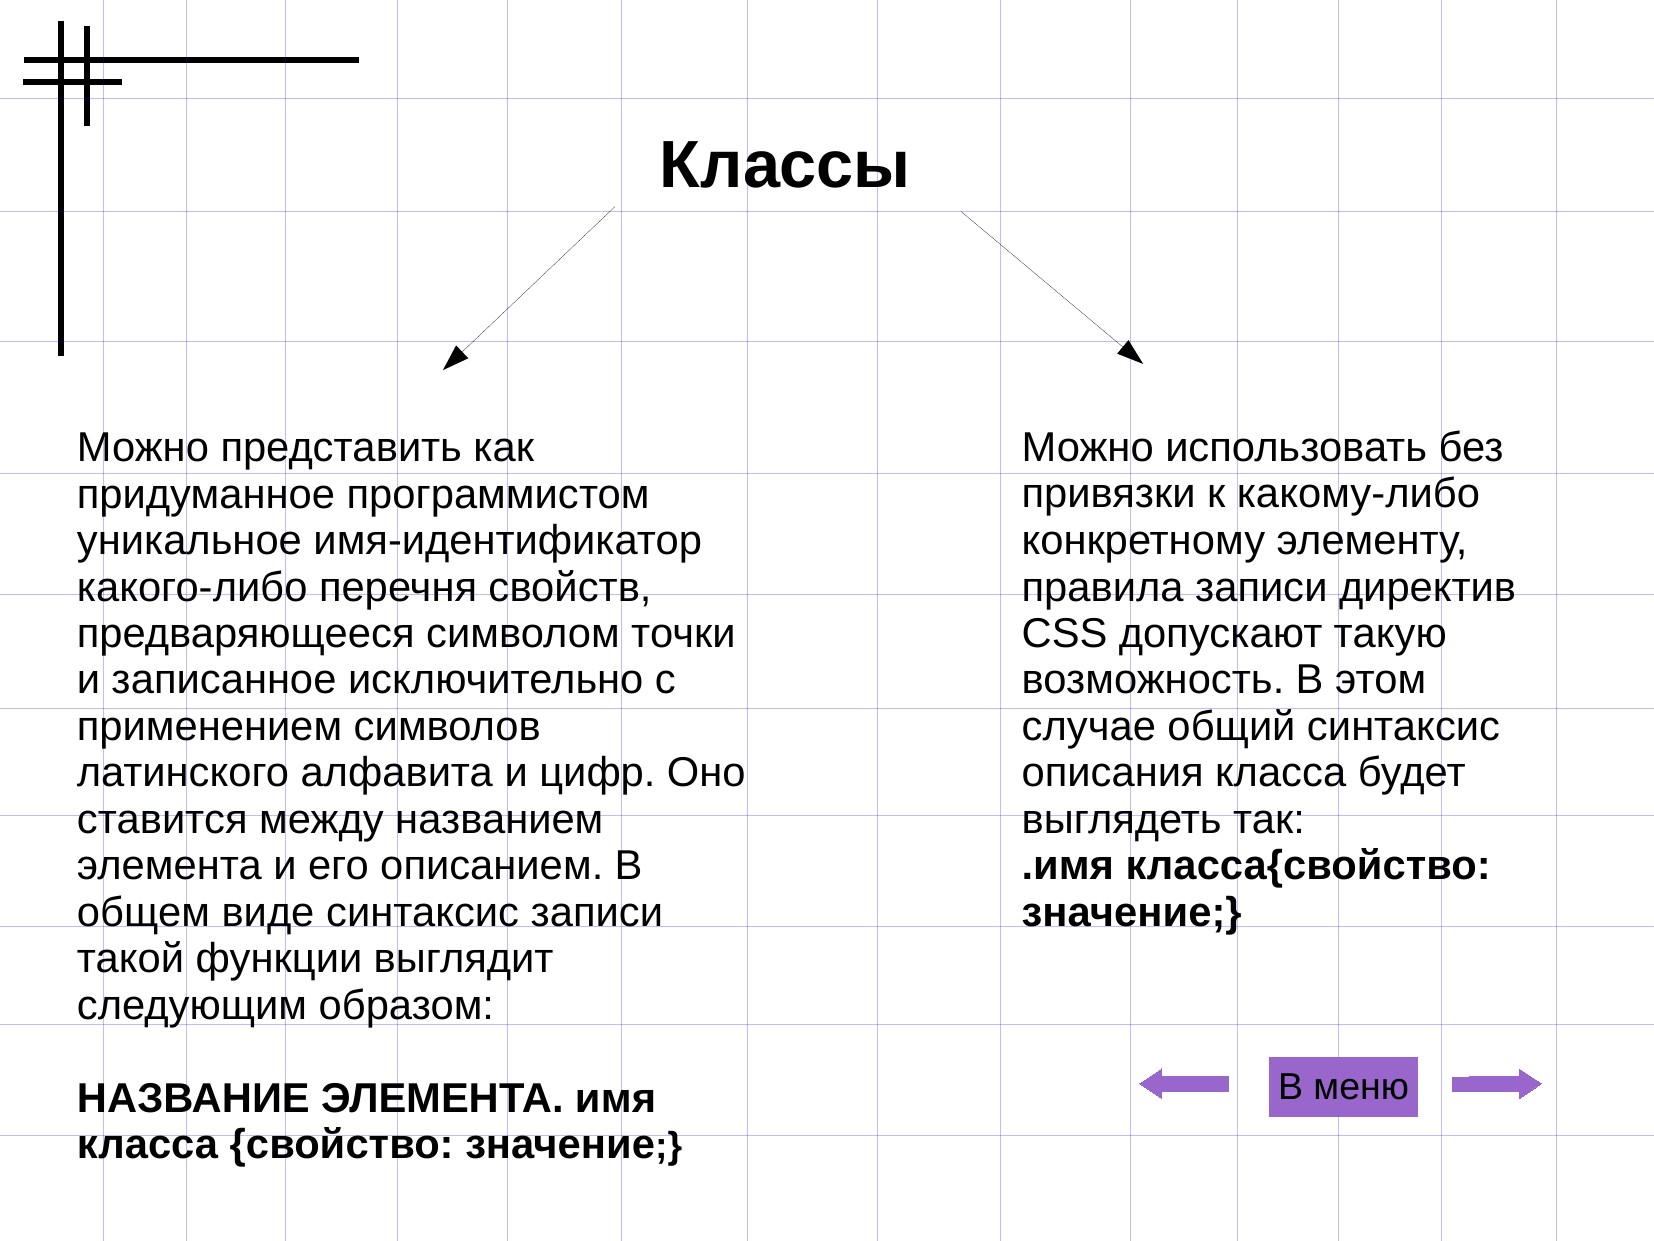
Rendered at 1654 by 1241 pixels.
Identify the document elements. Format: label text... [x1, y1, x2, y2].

text_box В меню [1269, 1057, 1418, 1117]
text_box Можно представить как придуманное программистом уникальное имя-идентификатор какого-либо перечня свойств, предваряющееся символом точки и записанное исключительно с применением символов латинского алфавита и цифр. Оно ставится между названием элемента и его описанием. В общем виде синтаксис записи такой функции выглядит следующим образом: НАЗВАНИЕ ЭЛЕМЕНТА. имя класса {свойство: значение;} [59, 413, 768, 1185]
text_box Классы [608, 126, 963, 202]
text_box [1452, 1069, 1542, 1099]
text_box [1139, 1068, 1229, 1099]
text_box Можно использовать без привязки к какому-либо конкретному элементу, правила записи директив CSS допускают такую возможность. В этом случае общий синтаксис описания класса будет выглядеть так: .имя класса{свойство: значение;} [1003, 413, 1536, 951]
